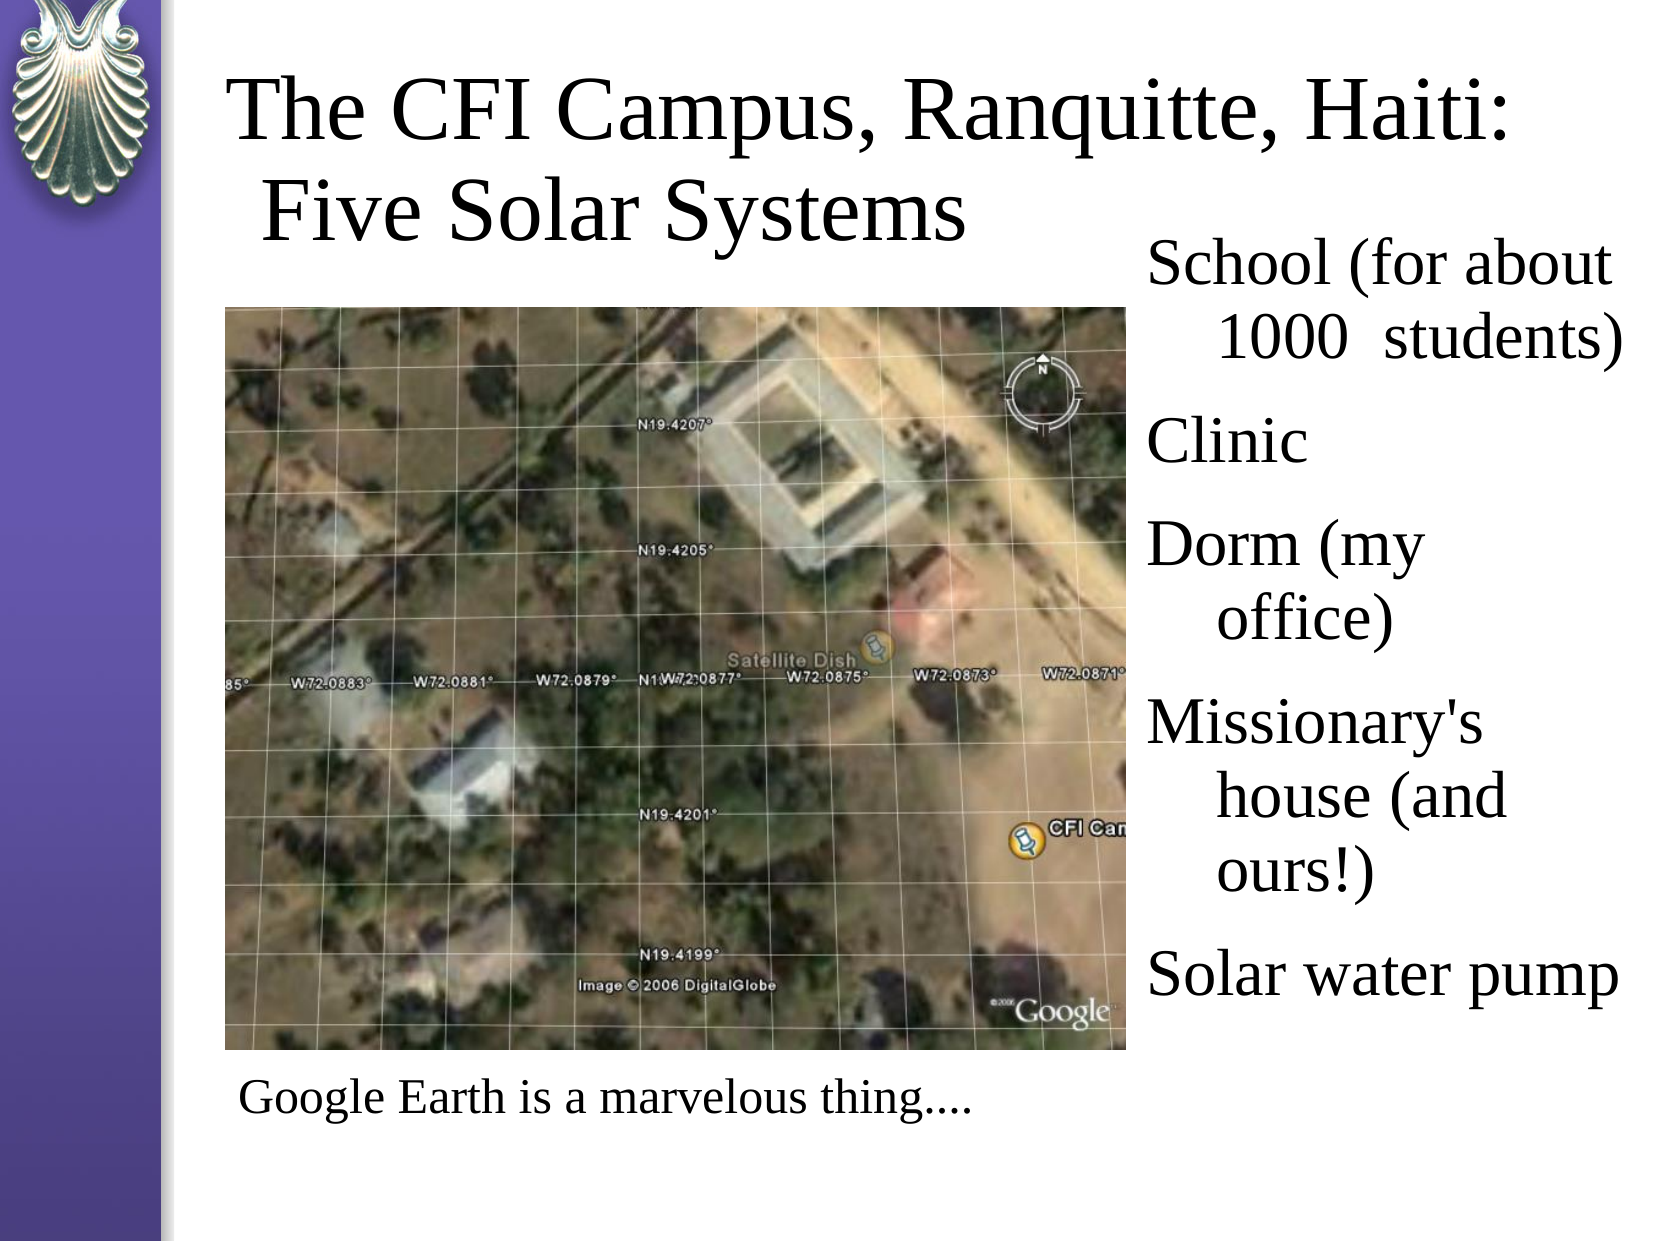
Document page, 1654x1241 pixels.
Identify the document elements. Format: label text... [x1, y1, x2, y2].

text_box Google Earth is a marvelous thing.... [238, 1068, 974, 1126]
picture [225, 307, 1126, 1051]
title The CFI Campus, Ranquitte, Haiti: Five Solar Systems [225, 55, 1638, 263]
list School (for about 1000 students) Clinic Dorm (my office) Missionary's house (and ours!) Solar water pump [1125, 225, 1651, 1201]
picture [0, 0, 161, 1241]
